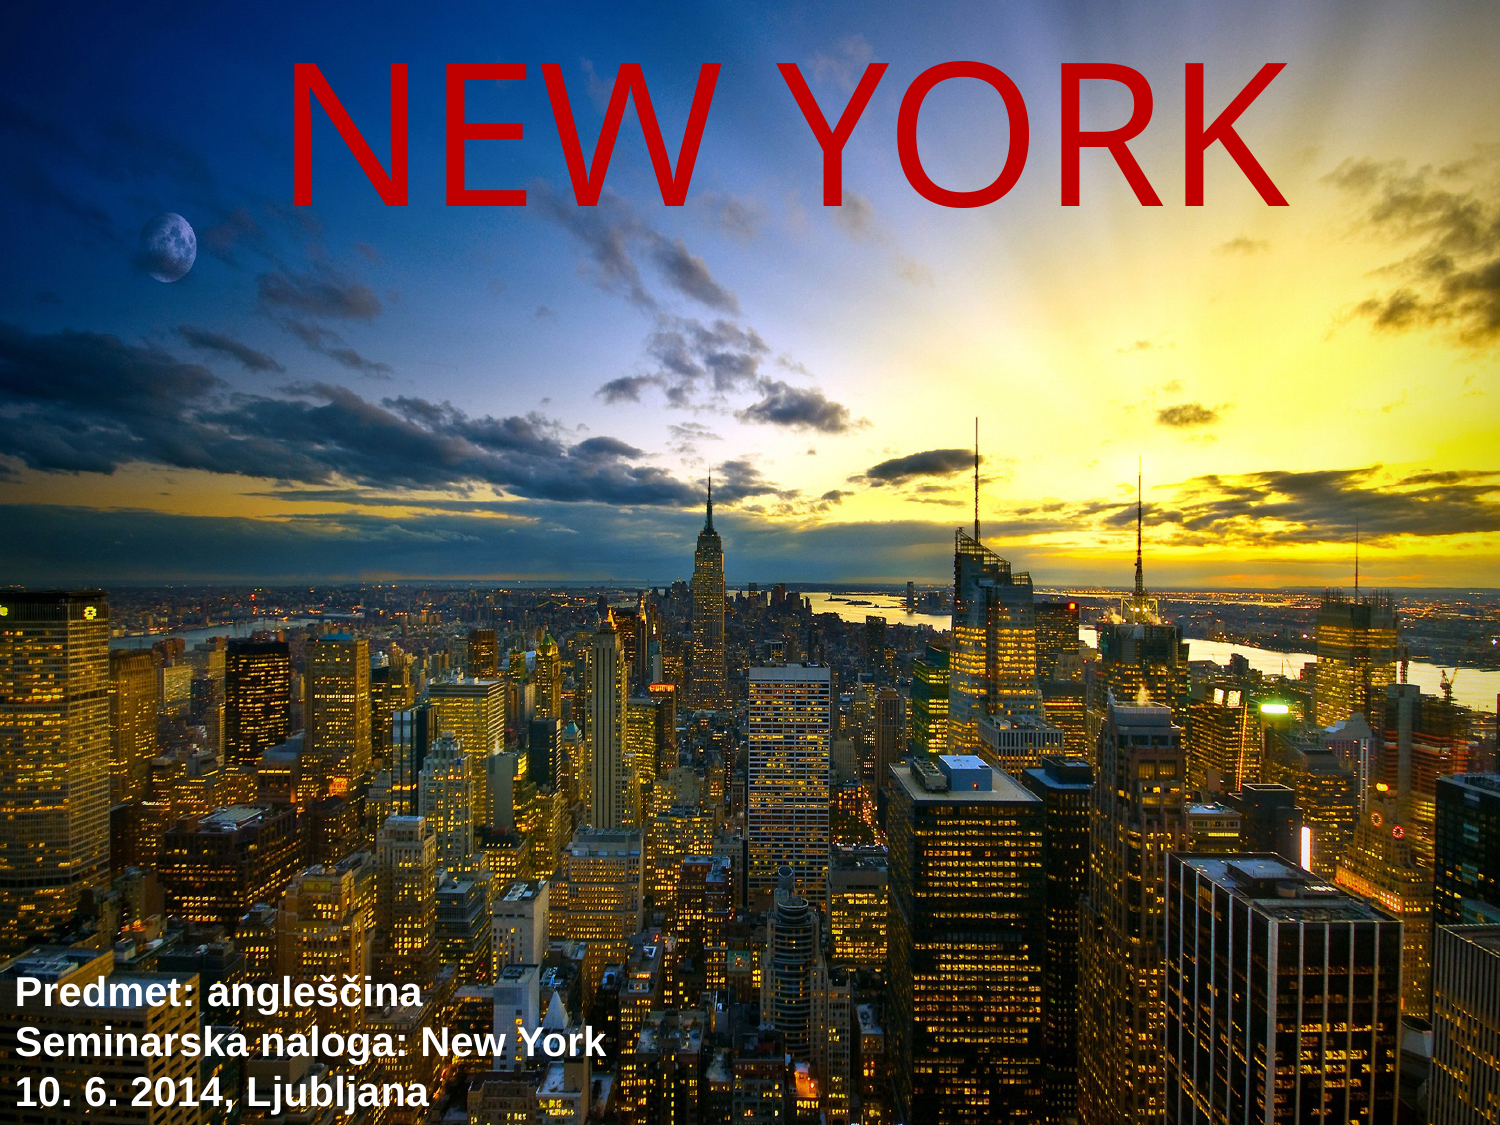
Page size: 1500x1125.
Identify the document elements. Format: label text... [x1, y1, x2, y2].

picture [0, 0, 1500, 1125]
text_box Predmet: angleščina Seminarska naloga: New York 10. 6. 2014, Ljubljana [0, 857, 703, 1123]
title NEW YORK [0, 0, 1306, 255]
